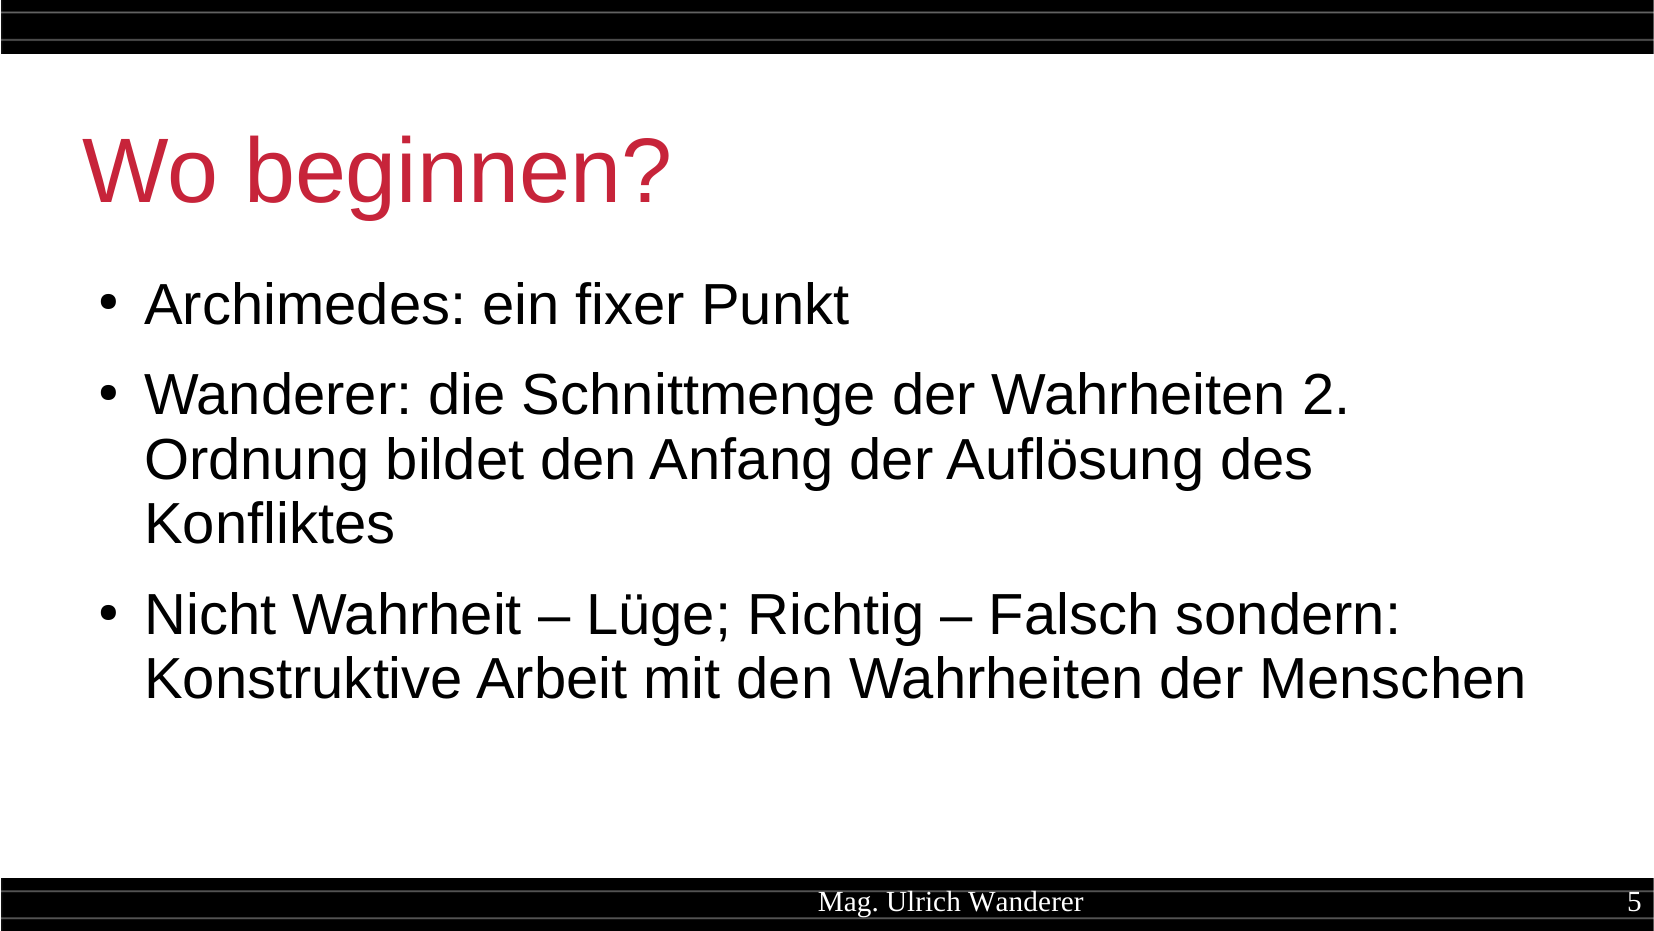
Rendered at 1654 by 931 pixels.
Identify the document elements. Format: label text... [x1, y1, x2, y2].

picture [1, 0, 1654, 54]
picture [1, 878, 1654, 931]
list Archimedes: ein fixer Punkt Wanderer: die Schnittmenge der Wahrheiten 2. Ordnung bildet den Anfang der Auflösung des Konfliktes Nicht Wahrheit – Lüge; Richtig – Falsch sondern: Konstruktive Arbeit mit den Wahrheiten der Menschen [82, 271, 1571, 758]
title Wo beginnen? [82, 92, 1571, 249]
